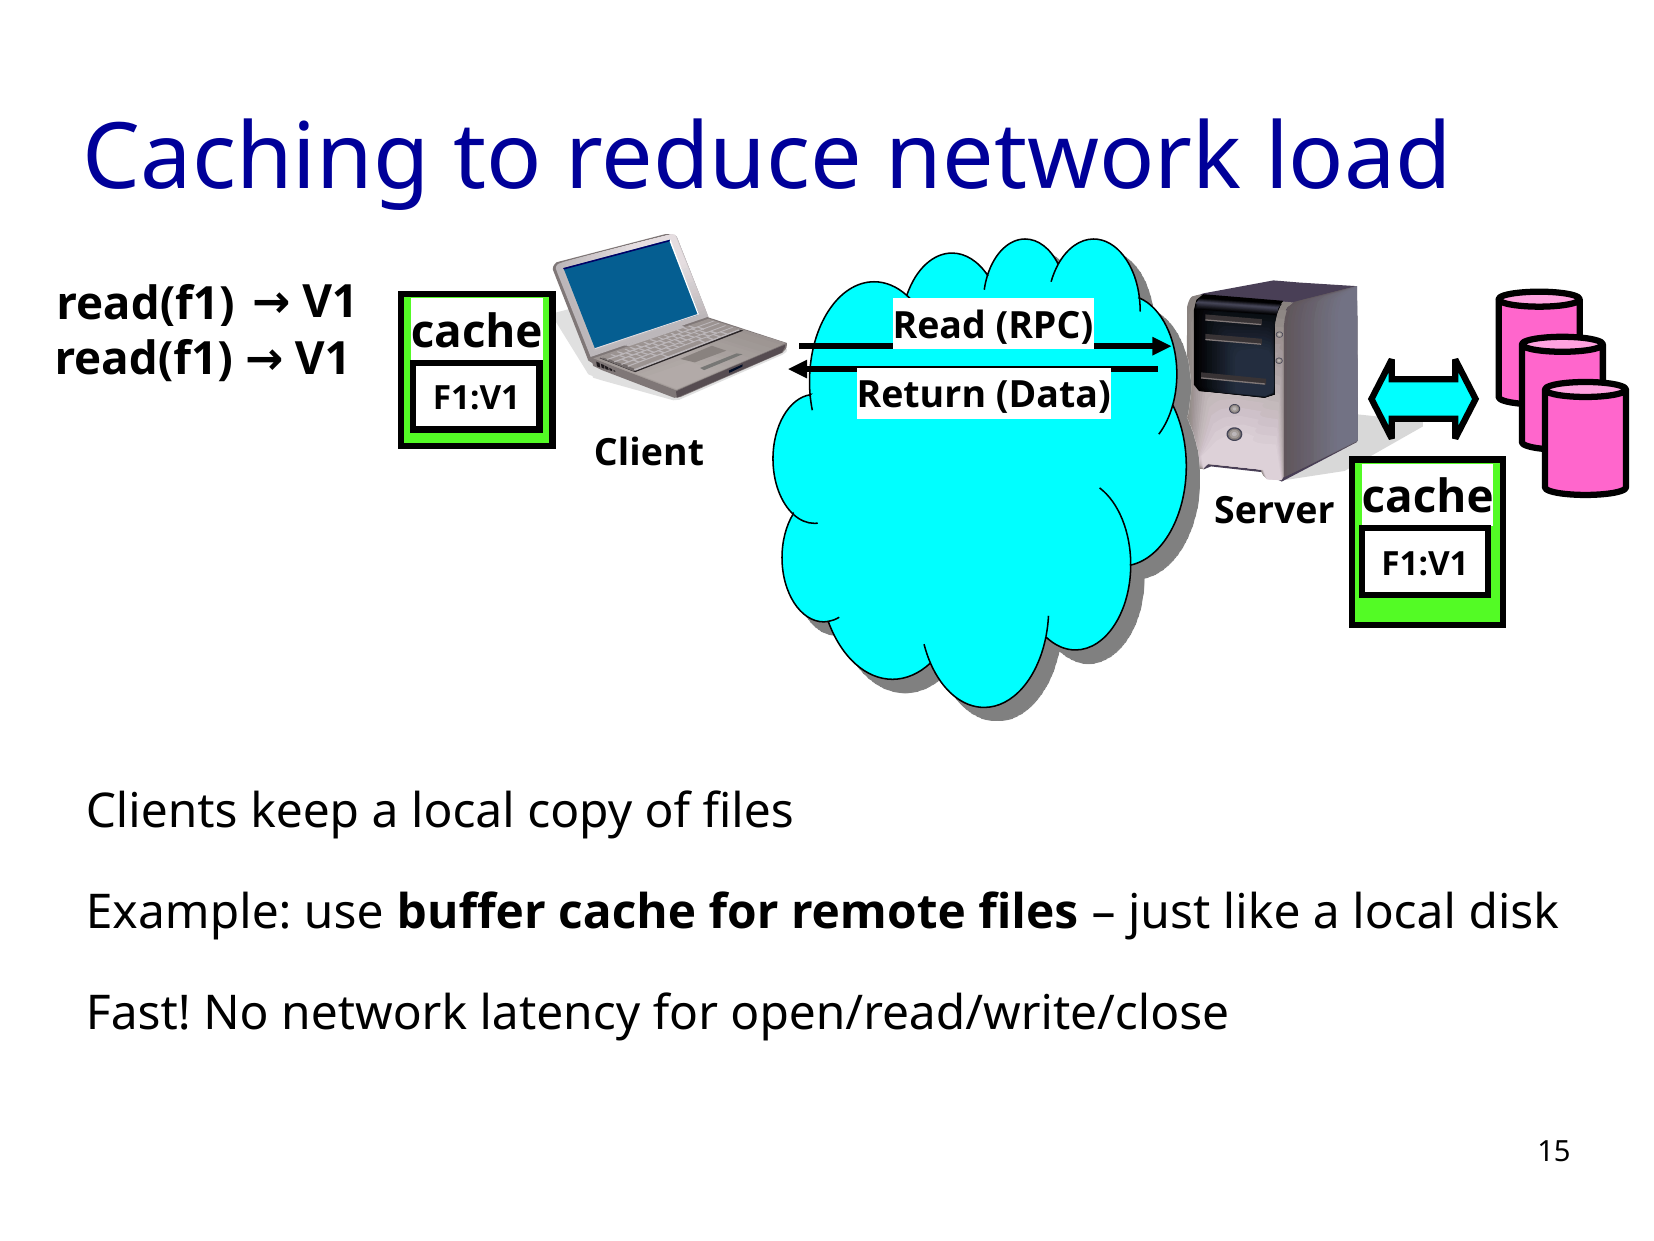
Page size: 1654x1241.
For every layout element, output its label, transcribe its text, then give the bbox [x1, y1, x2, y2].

picture [552, 234, 787, 401]
text_box read(f1) → V1 [2, 321, 404, 392]
text_box Read (RPC) [840, 293, 1146, 354]
text_box read(f1) [3, 266, 199, 321]
title Caching to reduce network load [82, 49, 1571, 257]
text_box Client [541, 420, 757, 481]
text_box Return (Data) [804, 363, 1164, 423]
text_box F1:V1 [1361, 528, 1489, 595]
text_box cache [400, 294, 553, 446]
list Clients keep a local copy of files Example: use buffer cache for remote files – just like a local disk Fast! No network latency for open/read/write/close [60, 780, 1571, 1096]
text_box [844, 281, 904, 293]
text_box → V1 [199, 264, 411, 334]
text_box [1371, 359, 1476, 439]
picture [1186, 280, 1423, 479]
text_box Server [1167, 479, 1351, 539]
text_box [907, 257, 1139, 293]
text_box F1:V1 [413, 363, 540, 430]
text_box [1498, 300, 1626, 495]
text_box [772, 301, 1187, 708]
text_box cache [1351, 459, 1504, 625]
text_box [814, 296, 840, 343]
